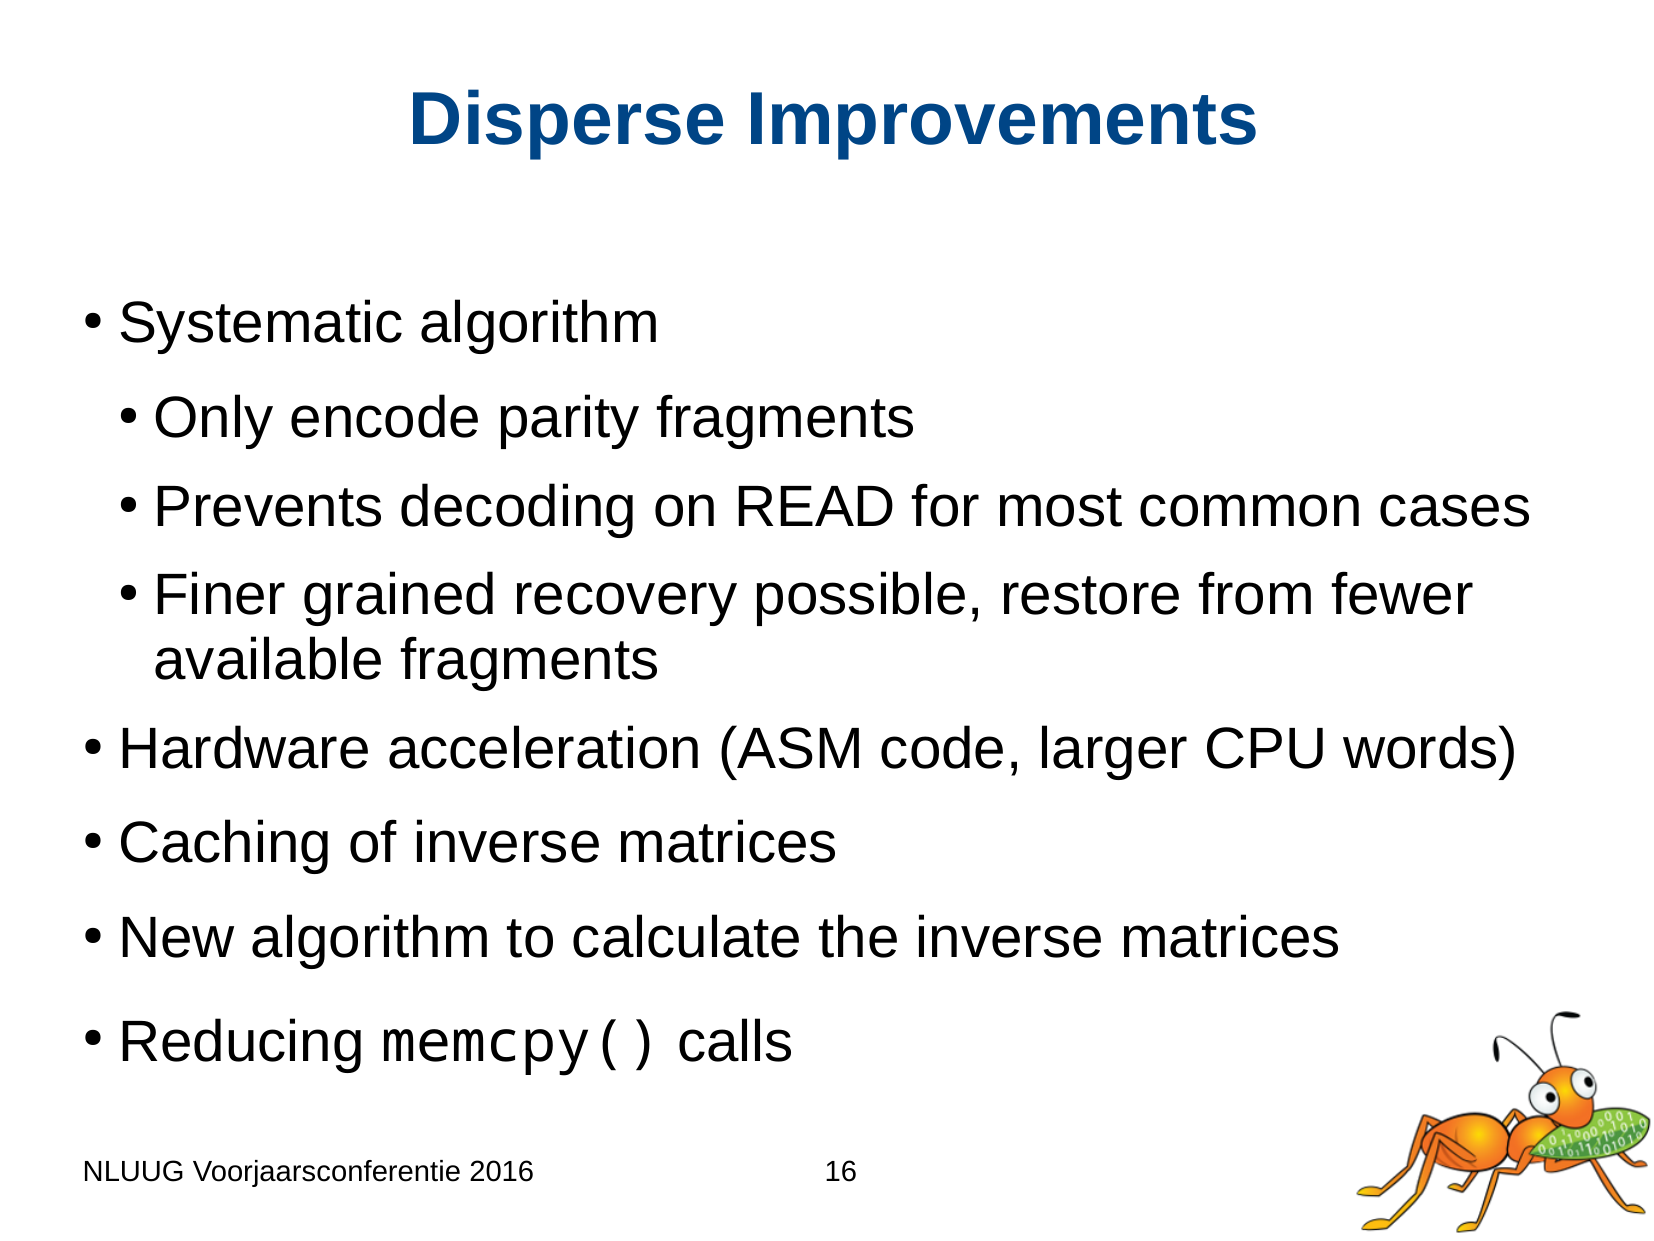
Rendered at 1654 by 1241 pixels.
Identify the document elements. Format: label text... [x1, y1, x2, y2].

title Disperse Improvements [90, 15, 1579, 223]
picture [1353, 1009, 1654, 1235]
list Systematic algorithm Only encode parity fragments Prevents decoding on READ for most common cases Finer grained recovery possible, restore from fewer available fragments Hardware acceleration (ASM code, larger CPU words) Caching of inverse matrices New algorithm to calculate the inverse matrices Reducing memcpy() calls [82, 290, 1571, 1109]
